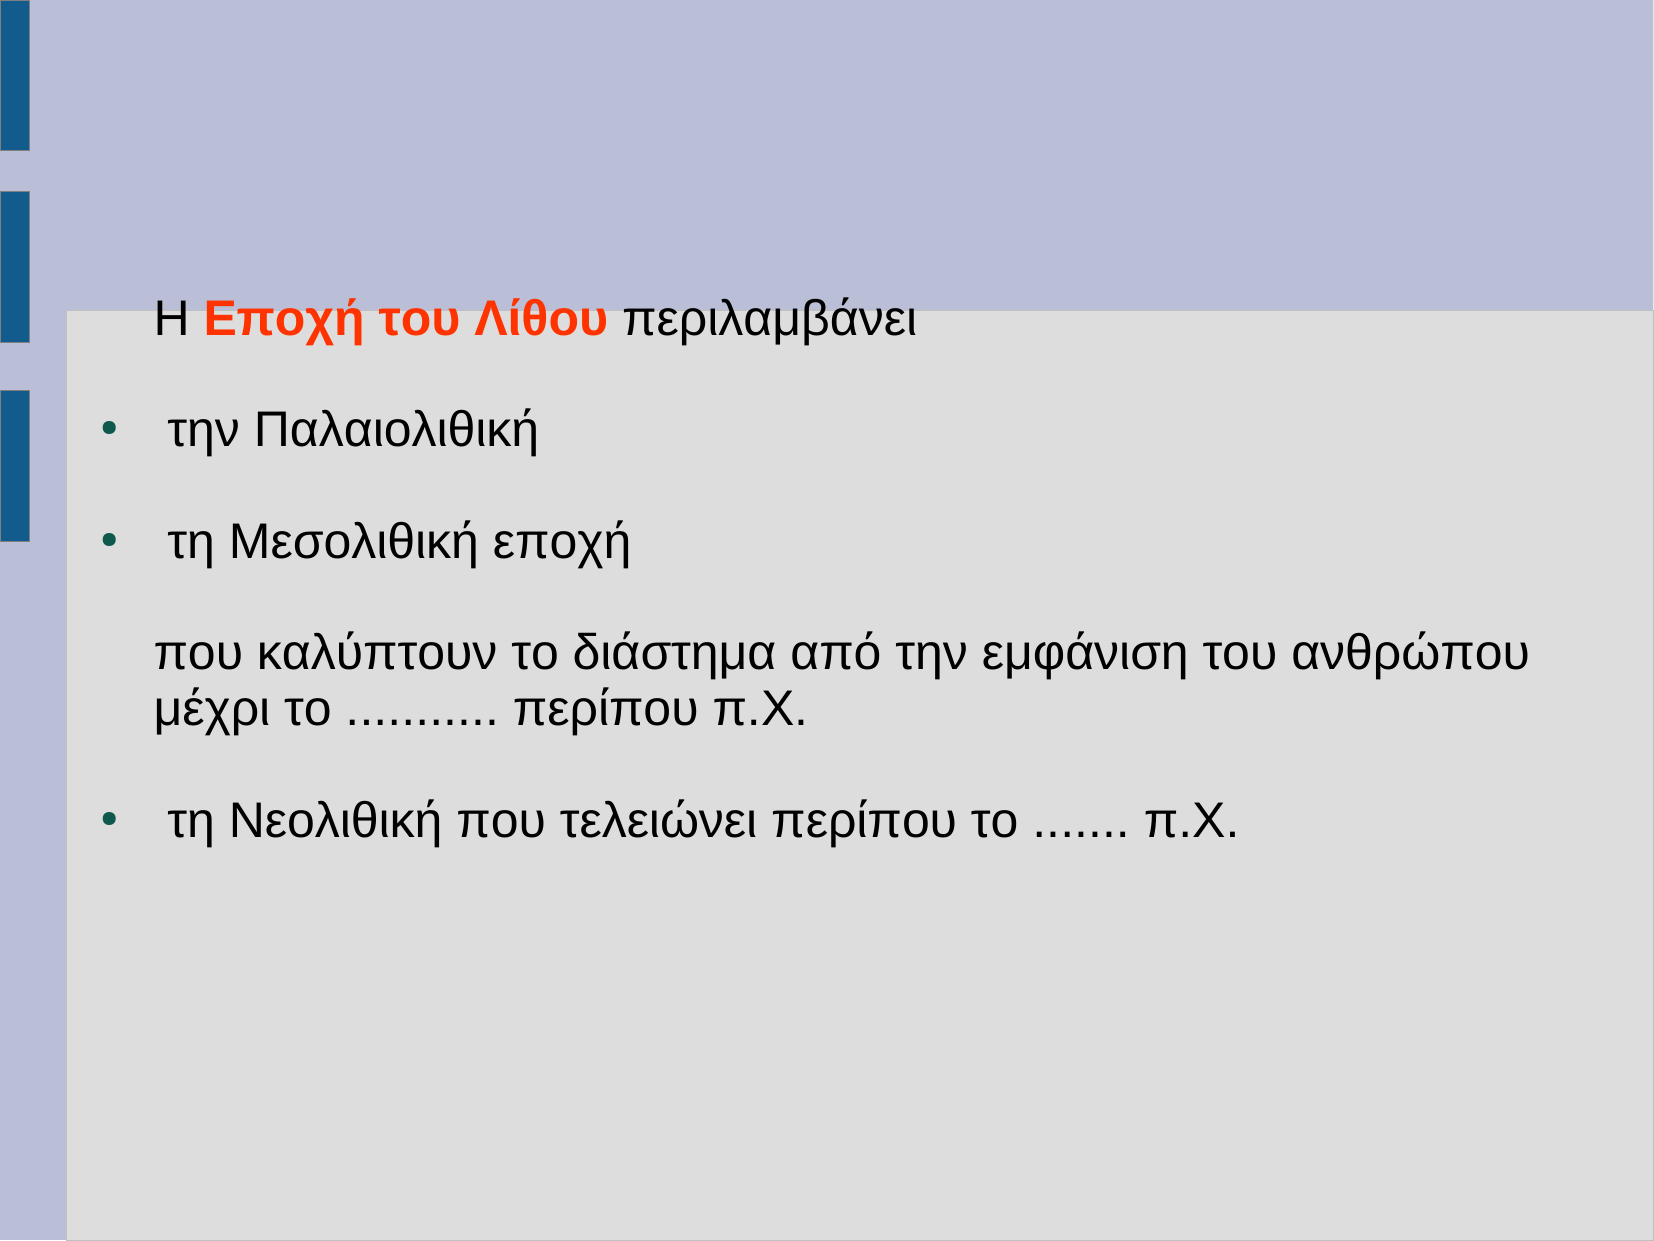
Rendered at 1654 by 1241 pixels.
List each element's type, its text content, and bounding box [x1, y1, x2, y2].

list Η Εποχή του Λίθου περιλαμβάνει την Παλαιολιθική τη Μεσολιθική εποχή που καλύπτουν το διάστημα από την εμφάνιση του ανθρώπου μέχρι το ........... περίπου π.Χ. τη Νεολιθική που τελειώνει περίπου το ....... π.Χ. [82, 290, 1571, 1109]
